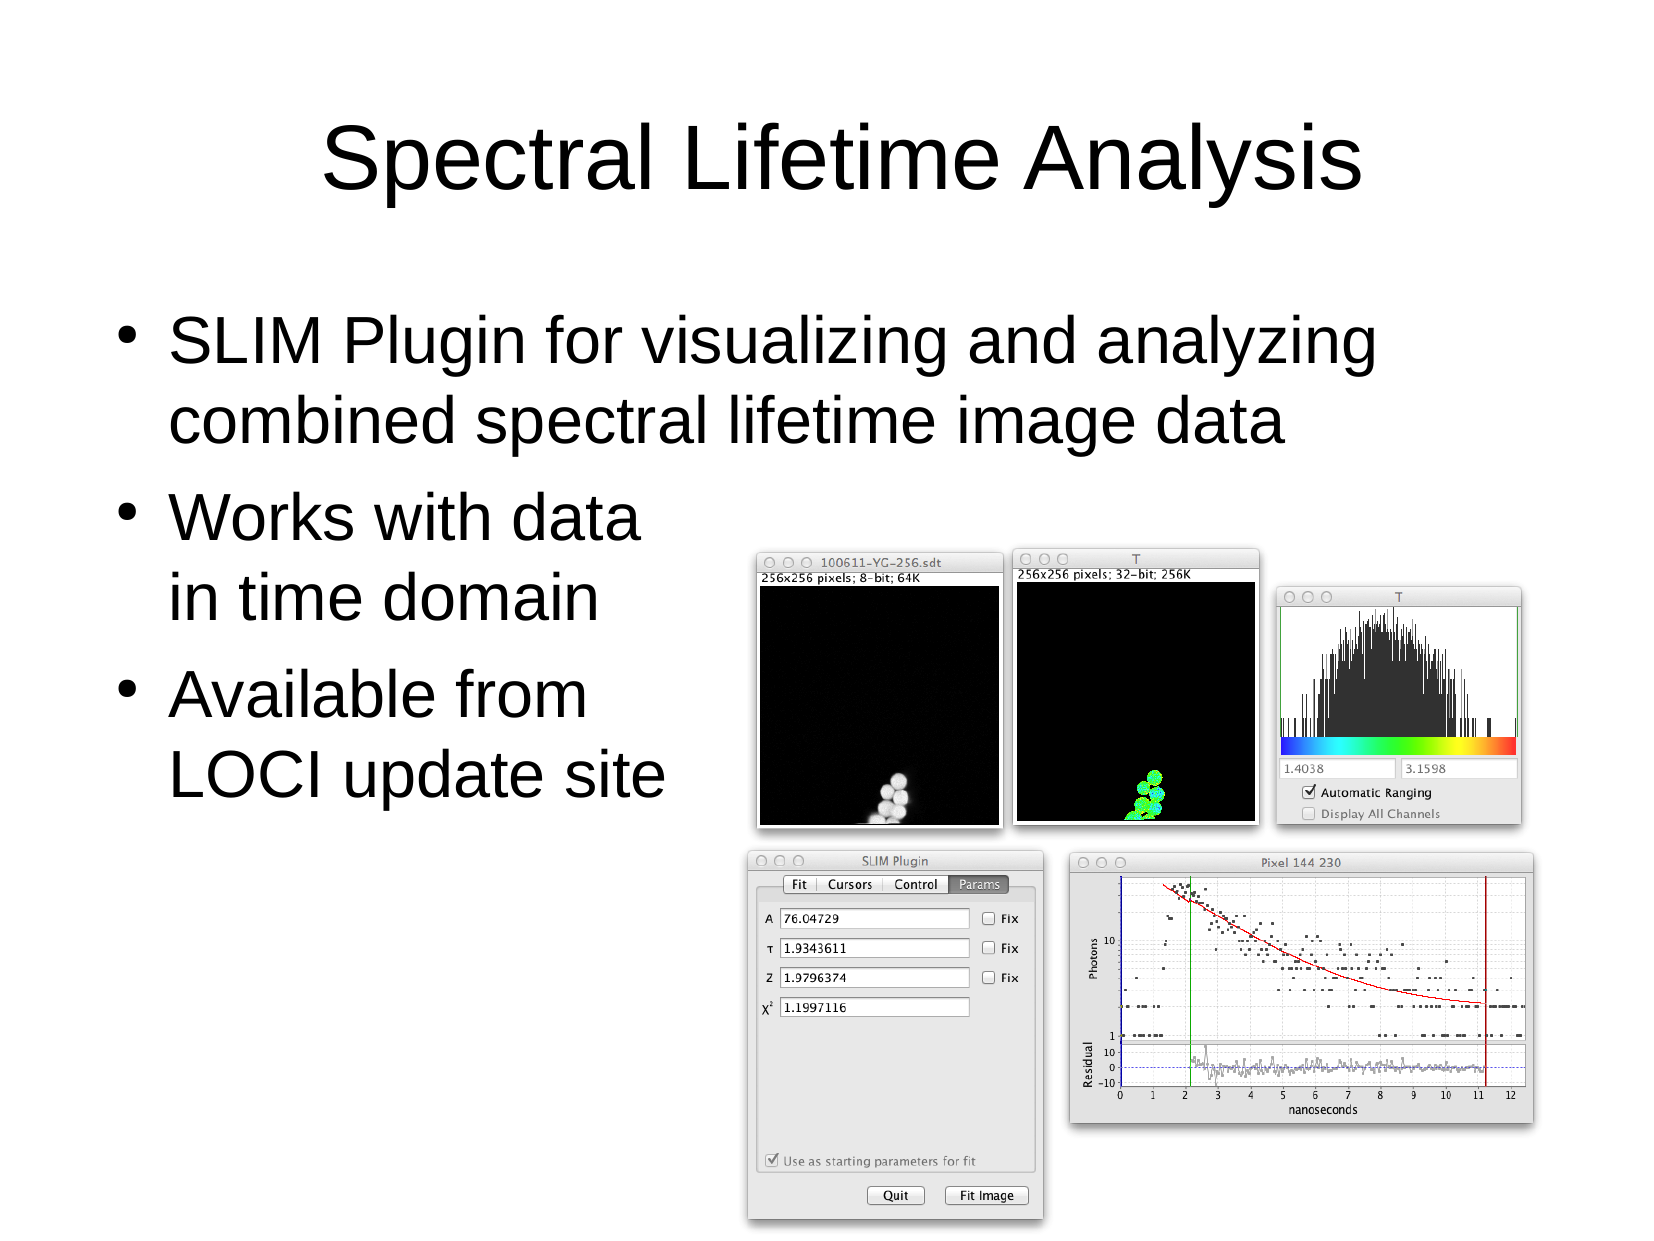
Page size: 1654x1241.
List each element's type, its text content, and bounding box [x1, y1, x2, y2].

picture [735, 541, 1548, 1241]
title Spectral Lifetime Analysis [82, 23, 1571, 283]
list SLIM Plugin for visualizing and analyzing combined spectral lifetime image data Works with data in time domain Available from LOCI update site [82, 289, 1571, 1108]
